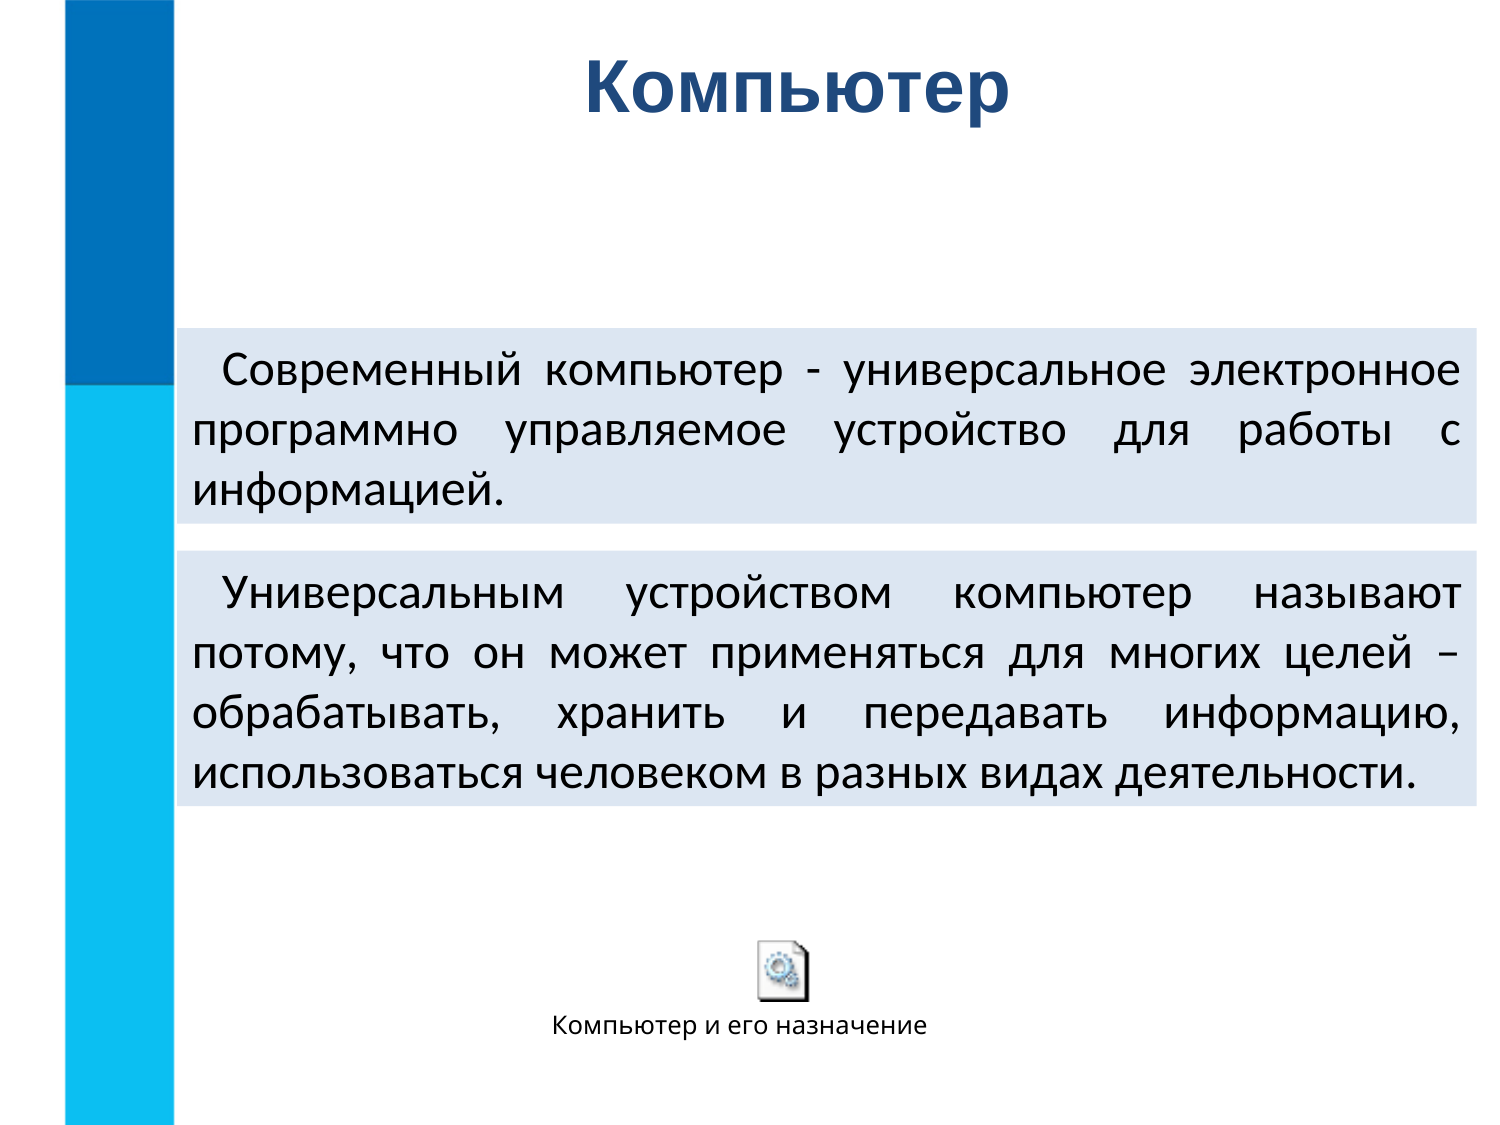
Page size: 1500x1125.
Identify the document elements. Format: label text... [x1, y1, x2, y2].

text_box Компьютер и его назначение [531, 1008, 983, 1040]
text_box Универсальным устройством компьютер называют потому, что он может применяться для многих целей – обрабатывать, хранить и передавать информацию, использоваться человеком в разных видах деятельности. [177, 550, 1477, 807]
text_box Современный компьютер - универсальное электронное программно управляемое устройство для работы с информацией. [177, 328, 1477, 524]
text_box Компьютер [171, 30, 1426, 135]
picture [0, 0, 1500, 1125]
